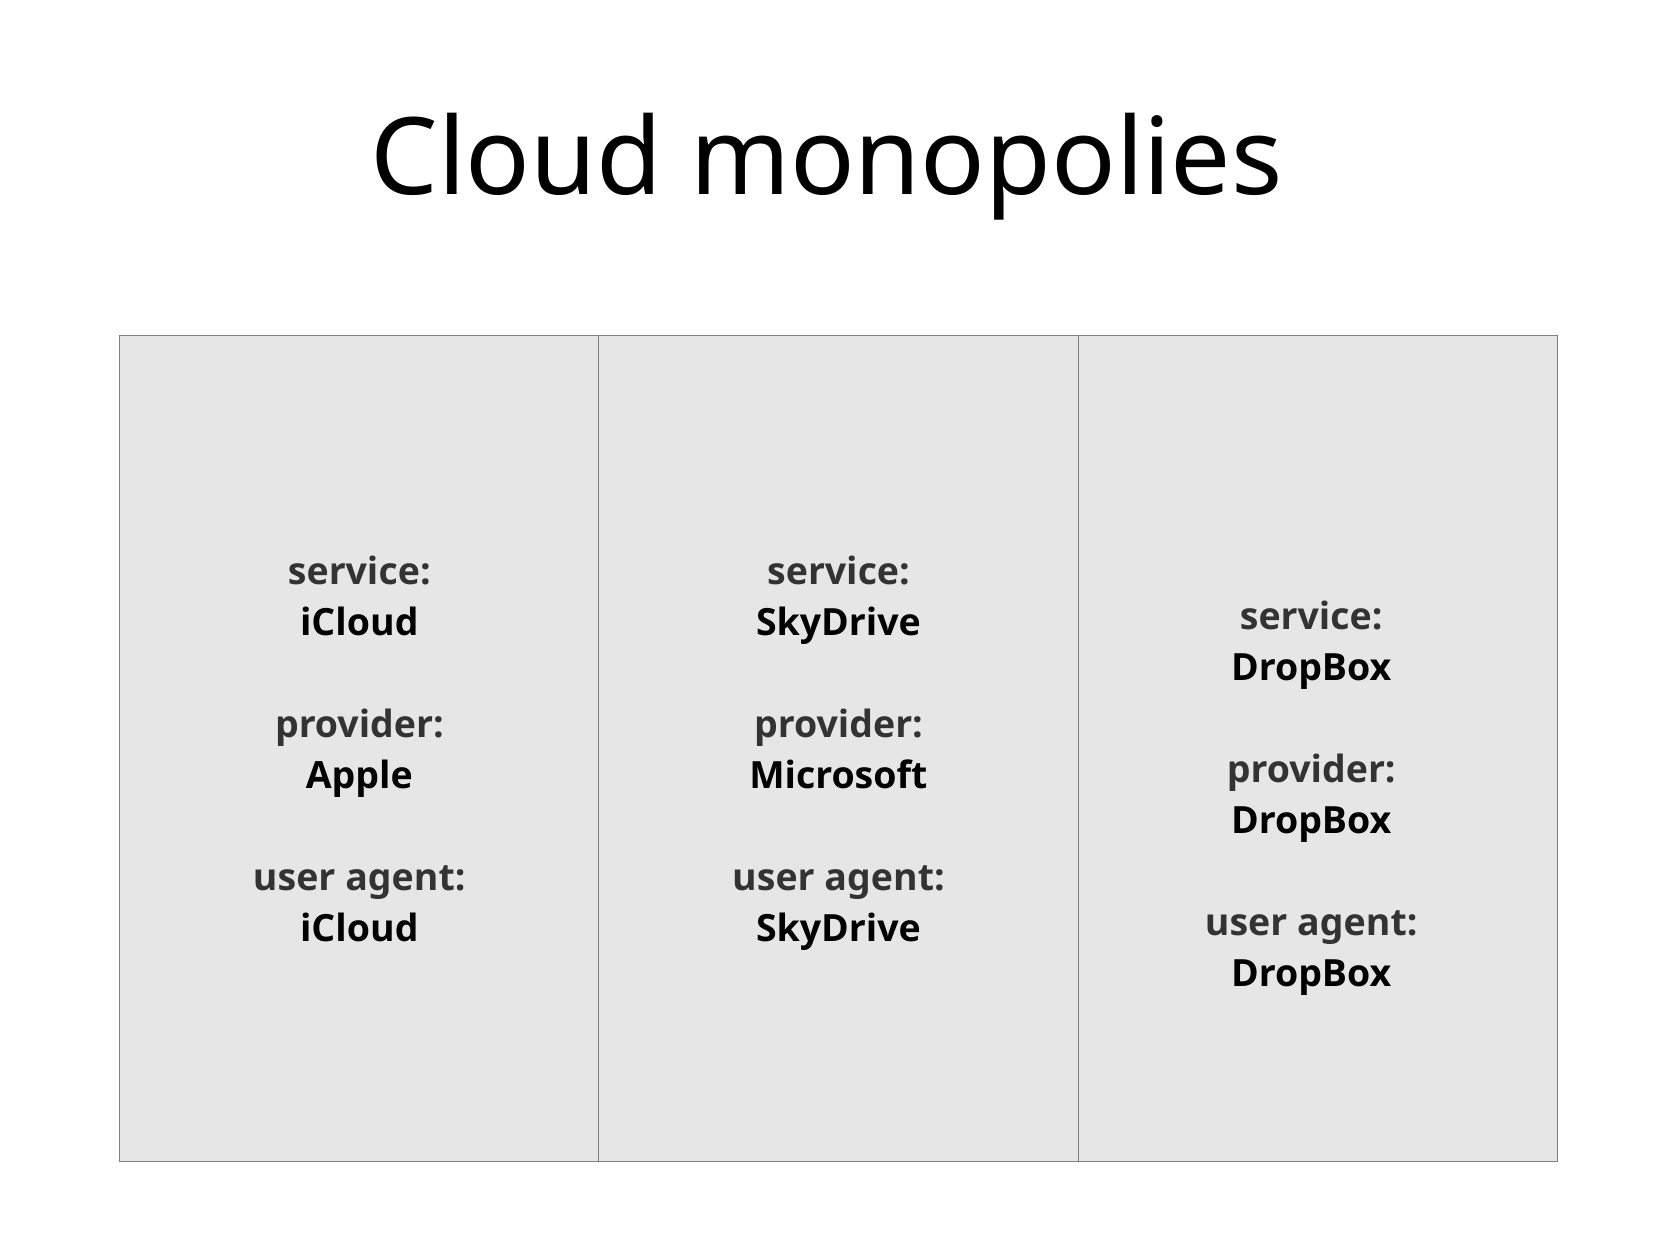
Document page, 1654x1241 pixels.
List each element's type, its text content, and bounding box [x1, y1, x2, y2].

text_box service: DropBox provider: DropBox user agent: DropBox [1190, 582, 1421, 936]
title Cloud monopolies [82, 49, 1571, 257]
text_box [1079, 335, 1558, 1162]
text_box service: SkyDrive provider: Microsoft user agent: SkyDrive [598, 335, 1079, 1162]
text_box service: iCloud provider: Apple user agent: iCloud [119, 335, 598, 1162]
